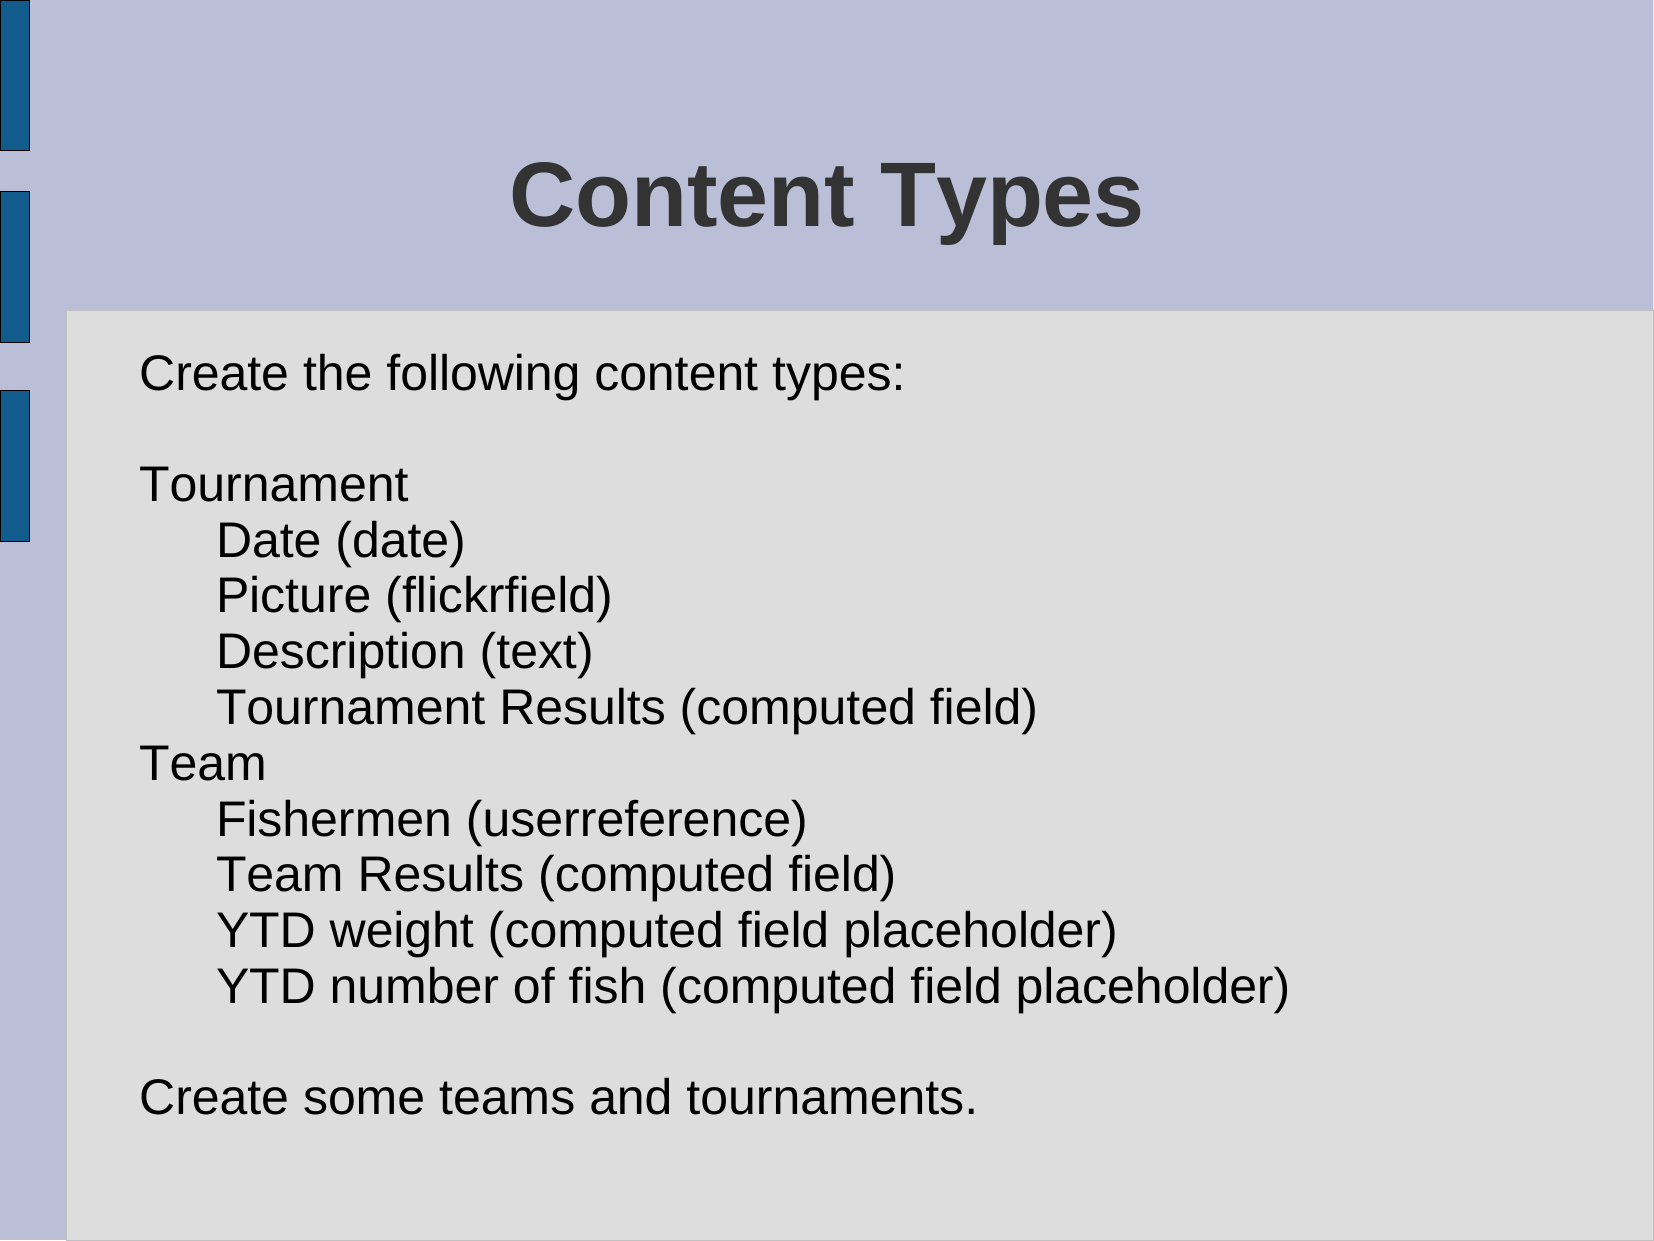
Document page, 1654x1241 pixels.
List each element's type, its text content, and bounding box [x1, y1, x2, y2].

list Create the following content types: Tournament Date (date) Picture (flickrfield) Description (text) Tournament Results (computed field) Team Fishermen (userreference) Team Results (computed field) YTD weight (computed field placeholder) YTD number of fish (computed field placeholder) Create some teams and tournaments. [121, 344, 1534, 1127]
title Content Types [121, 91, 1534, 299]
